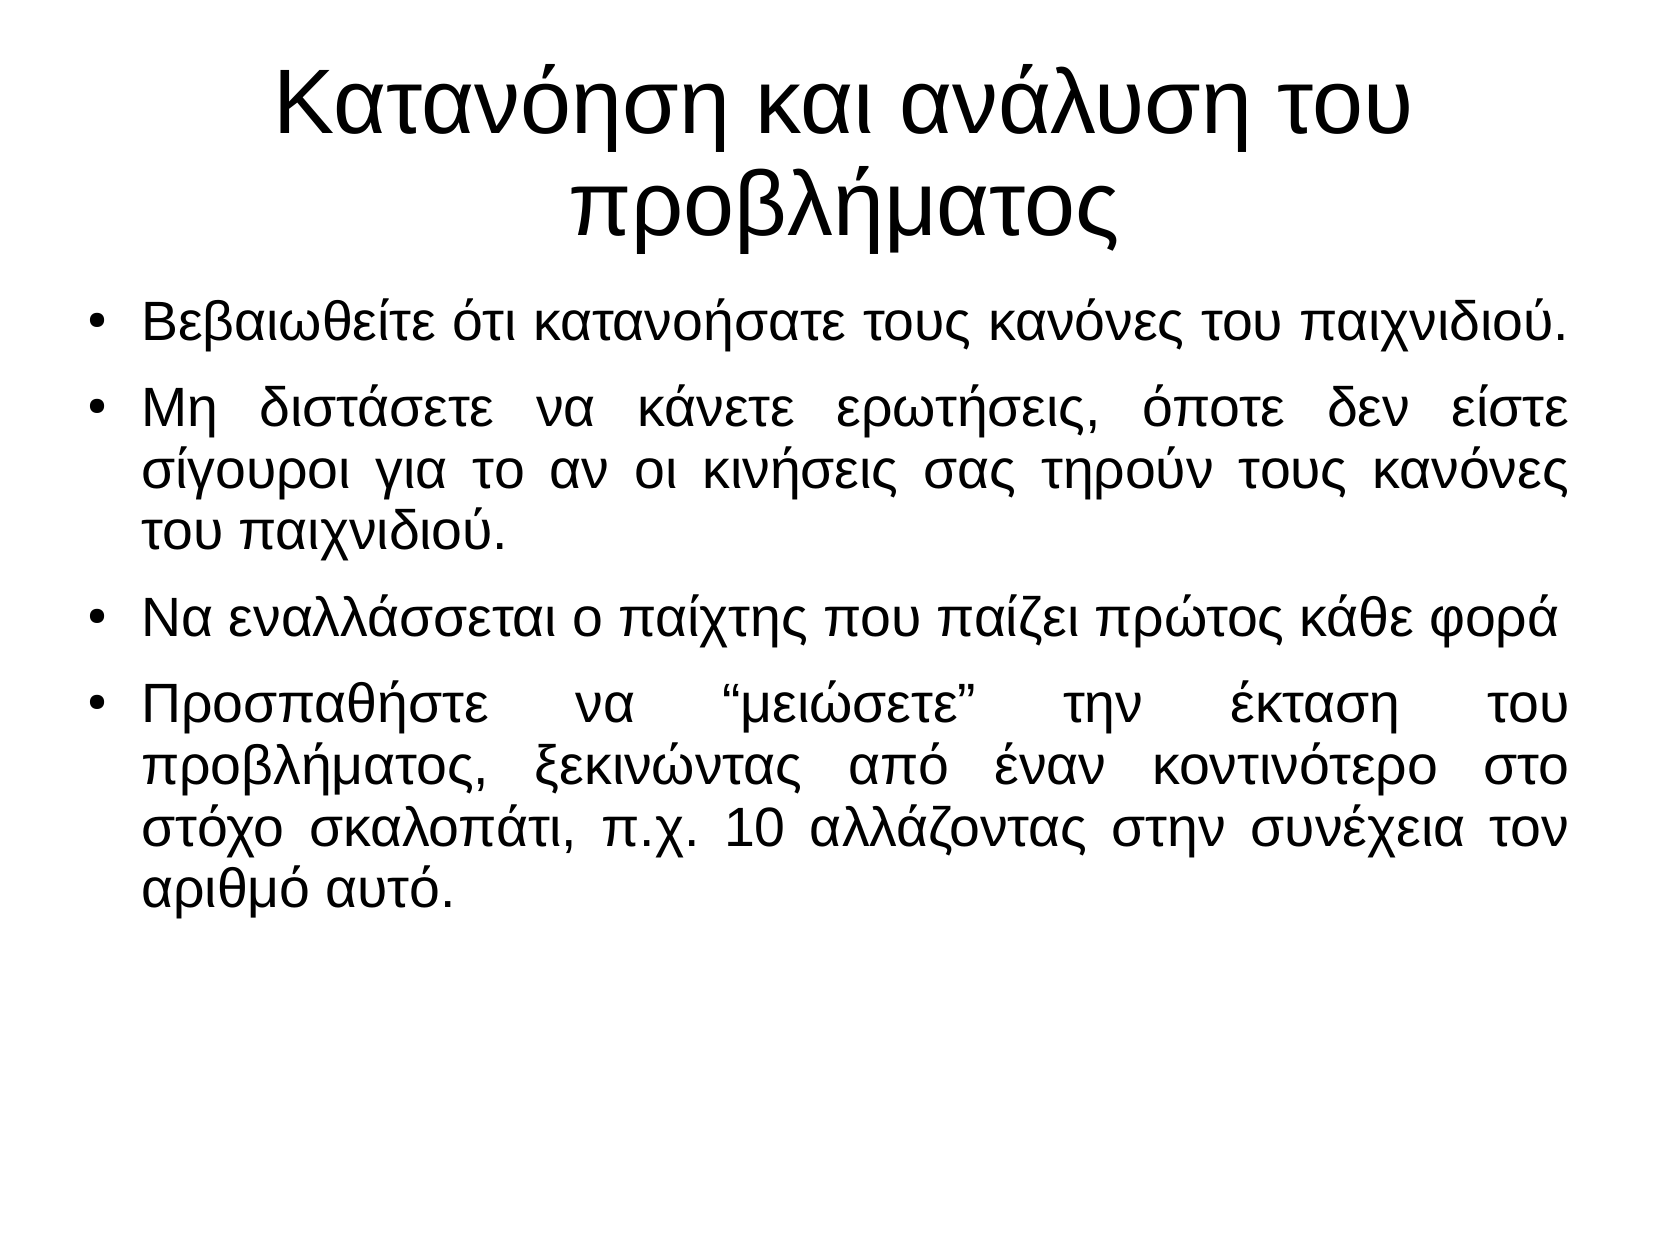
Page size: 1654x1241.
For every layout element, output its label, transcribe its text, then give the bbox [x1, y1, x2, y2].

title Κατανόηση και ανάλυση του προβλήματος [82, 49, 1571, 257]
list Βεβαιωθείτε ότι κατανοήσατε τους κανόνες του παιχνιδιού. Μη διστάσετε να κάνετε ερωτήσεις, όποτε δεν είστε σίγουροι για το αν οι κινήσεις σας τηρούν τους κανόνες του παιχνιδιού. Να εναλλάσσεται ο παίχτης που παίζει πρώτος κάθε φορά Προσπαθήστε να “μειώσετε” την έκταση του προβλήματος, ξεκινώντας από έναν κοντινότερο στο στόχο σκαλοπάτι, π.χ. 10 αλλάζοντας στην συνέχεια τον αριθμό αυτό. [82, 290, 1571, 1010]
